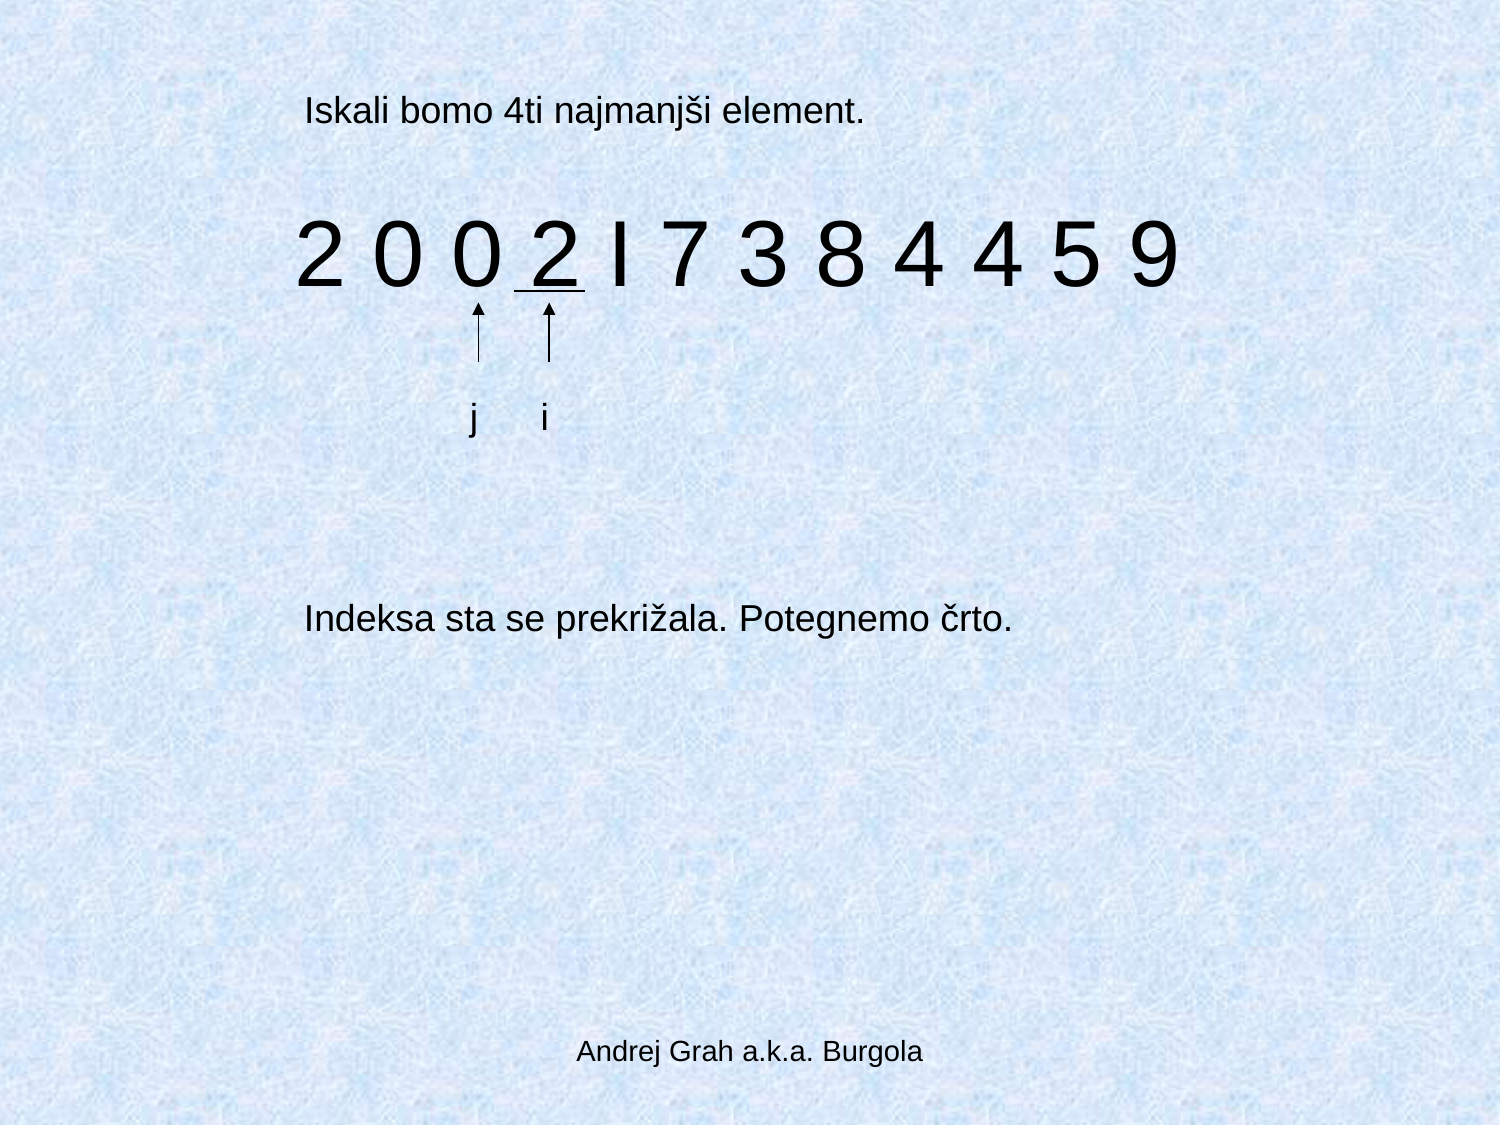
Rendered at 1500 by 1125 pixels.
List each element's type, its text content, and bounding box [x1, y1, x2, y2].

text_box Iskali bomo 4ti najmanjši element. [289, 78, 1211, 139]
text_box Indeksa sta se prekrižala. Potegnemo črto. [289, 586, 1199, 647]
text_box Andrej Grah a.k.a. Burgola [512, 1024, 988, 1103]
text_box 2 0 0 2 I 7 3 8 4 4 5 9 [194, 184, 1282, 313]
text_box j [454, 385, 493, 446]
picture [0, 0, 1500, 1125]
text_box i [525, 385, 564, 446]
